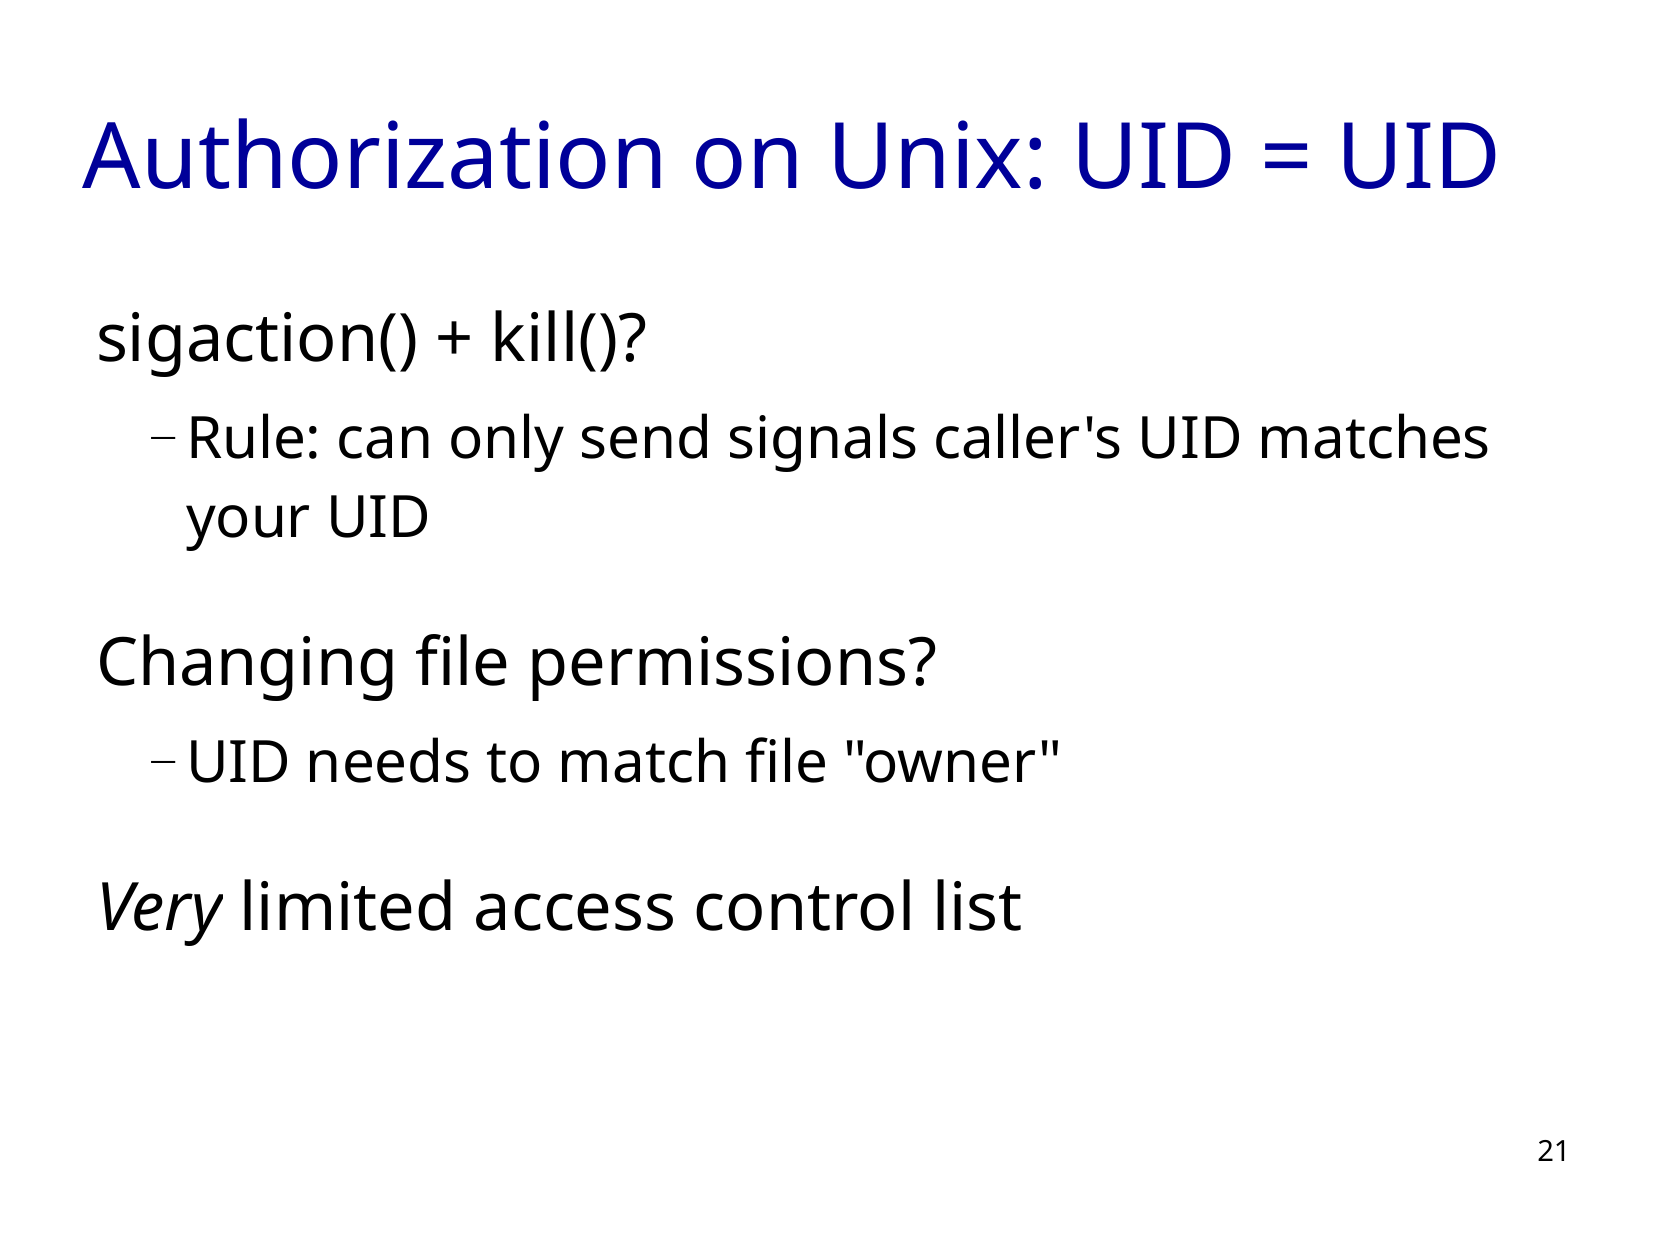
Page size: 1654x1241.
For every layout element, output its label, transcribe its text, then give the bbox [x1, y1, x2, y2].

title Authorization on Unix: UID = UID [82, 49, 1571, 257]
list sigaction() + kill()? Rule: can only send signals caller's UID matches your UID Changing file permissions? UID needs to match file "owner" Very limited access control list [60, 290, 1571, 1096]
